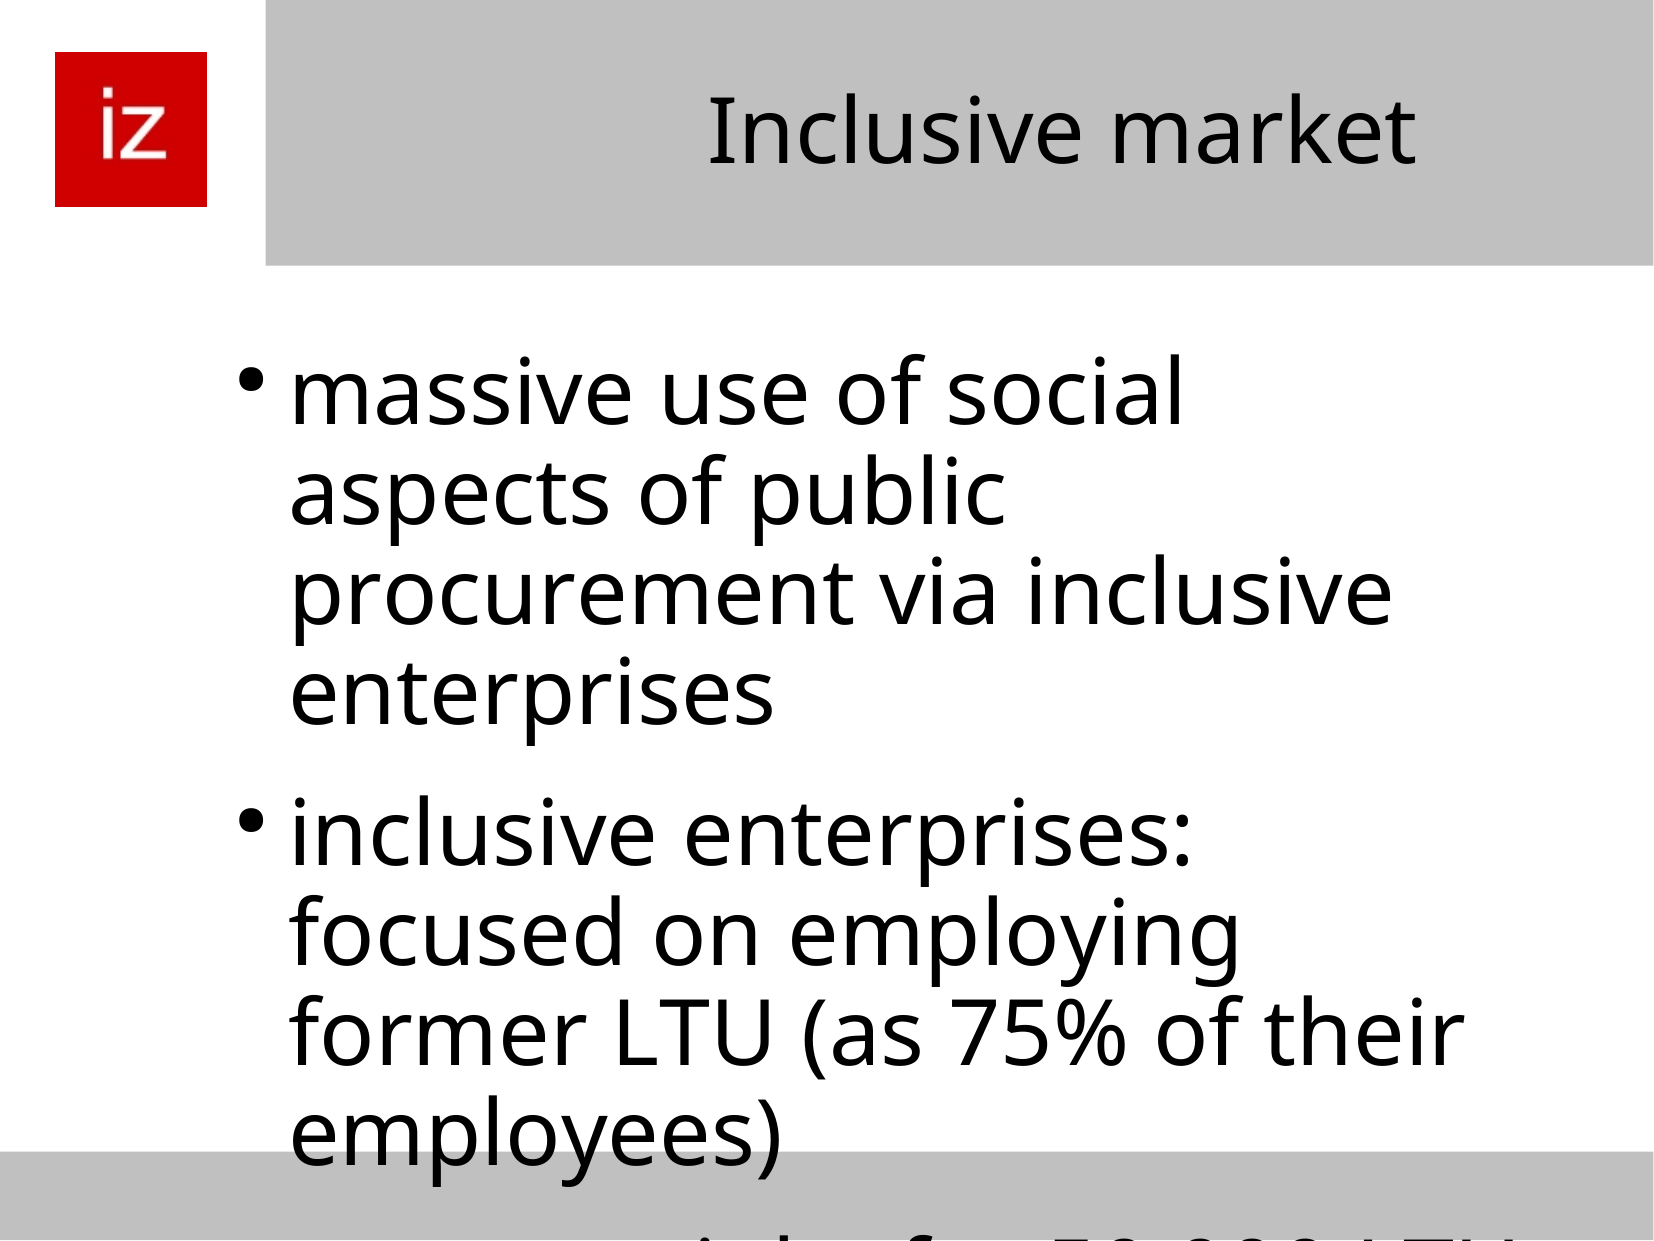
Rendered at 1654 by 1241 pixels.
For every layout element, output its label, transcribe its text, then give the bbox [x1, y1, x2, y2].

title Inclusive market [561, 29, 1565, 237]
list massive use of social aspects of public procurement via inclusive enterprises inclusive enterprises: focused on employing former LTU (as 75% of their employees) to create jobs for 50 000 LTU http://www.iz.sk/en/projects/inclusive-growth [121, 344, 1533, 1136]
picture [55, 52, 207, 207]
